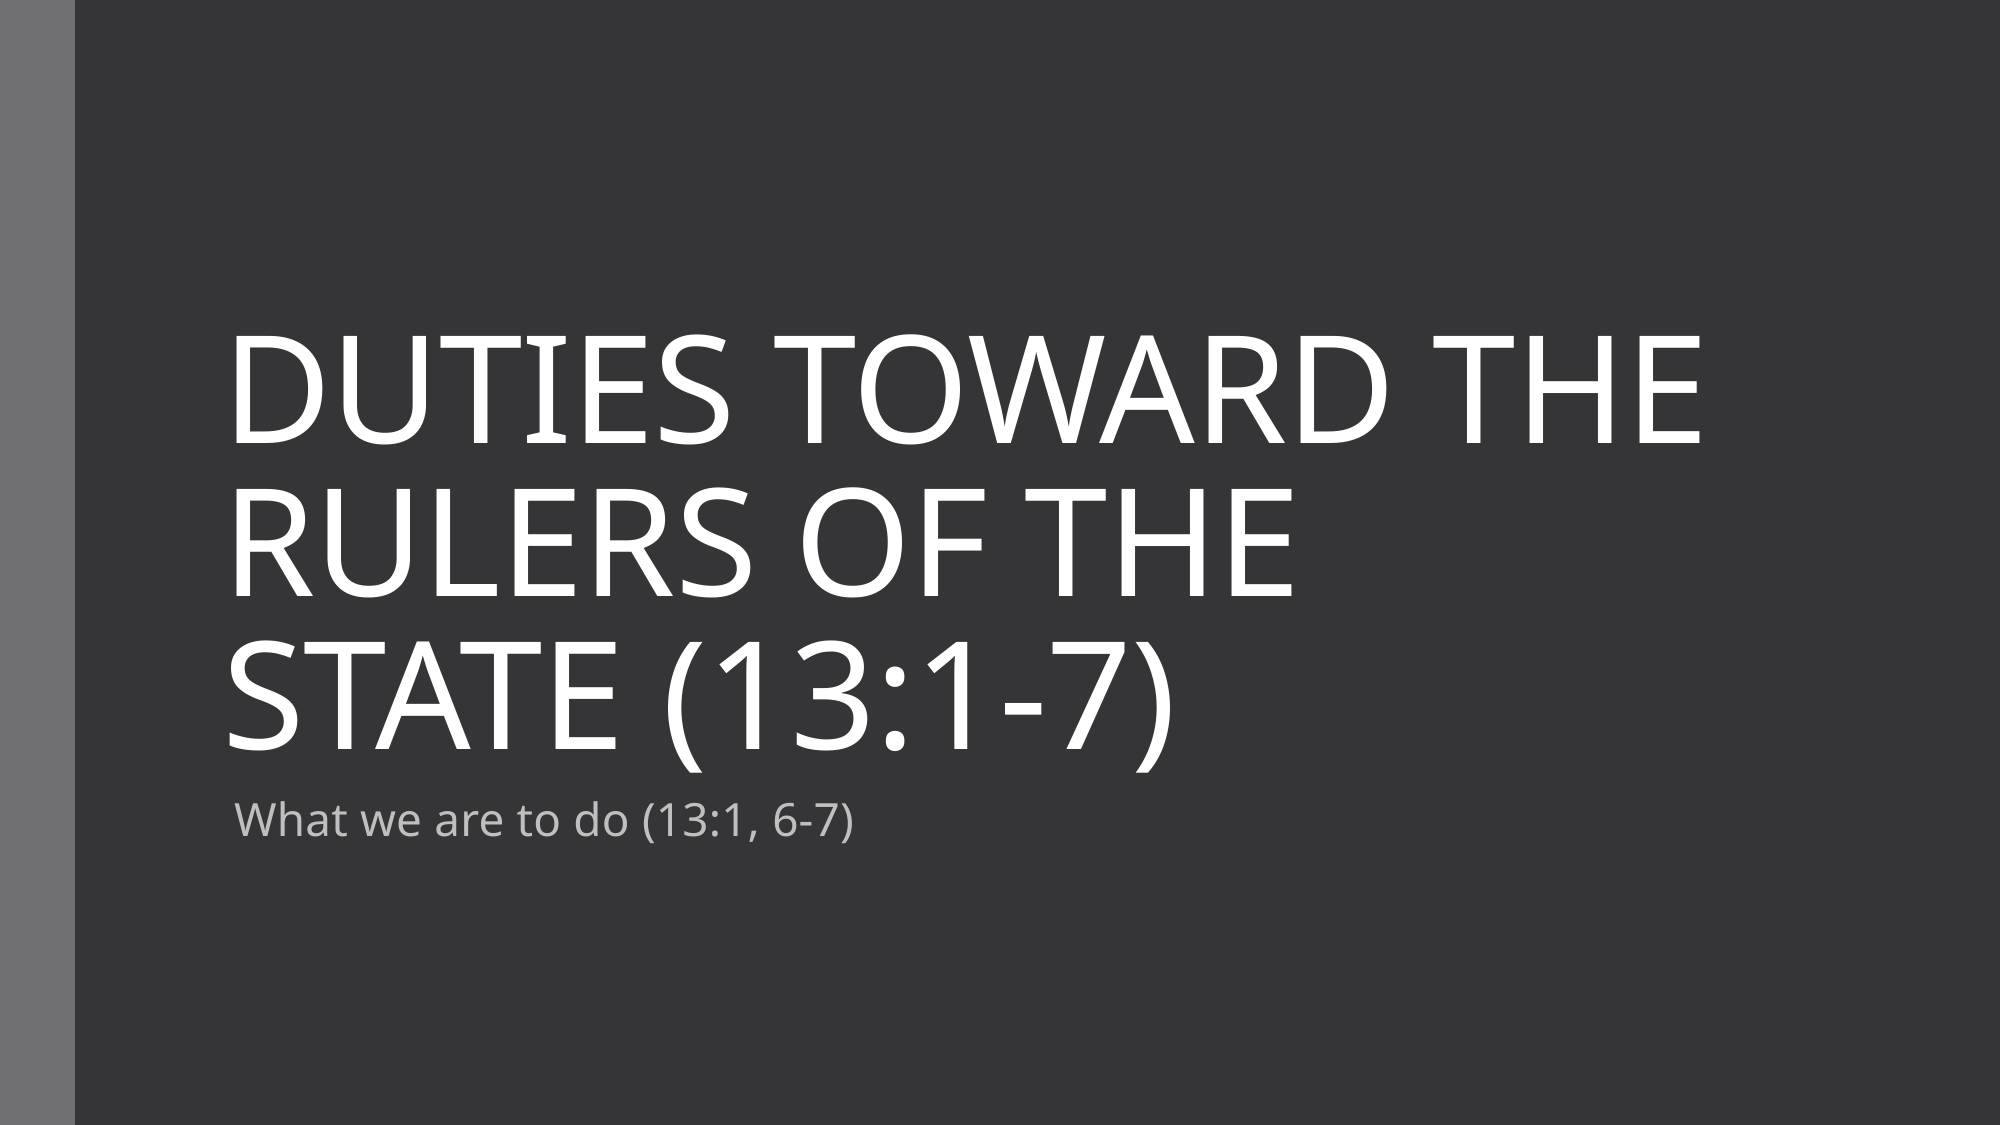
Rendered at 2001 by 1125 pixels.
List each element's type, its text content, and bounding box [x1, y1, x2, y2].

title DUTIES TOWARD THE RULERS OF THE STATE (13:1-7) [206, 124, 1752, 787]
subtitle What we are to do (13:1, 6-7) [206, 787, 1752, 1066]
